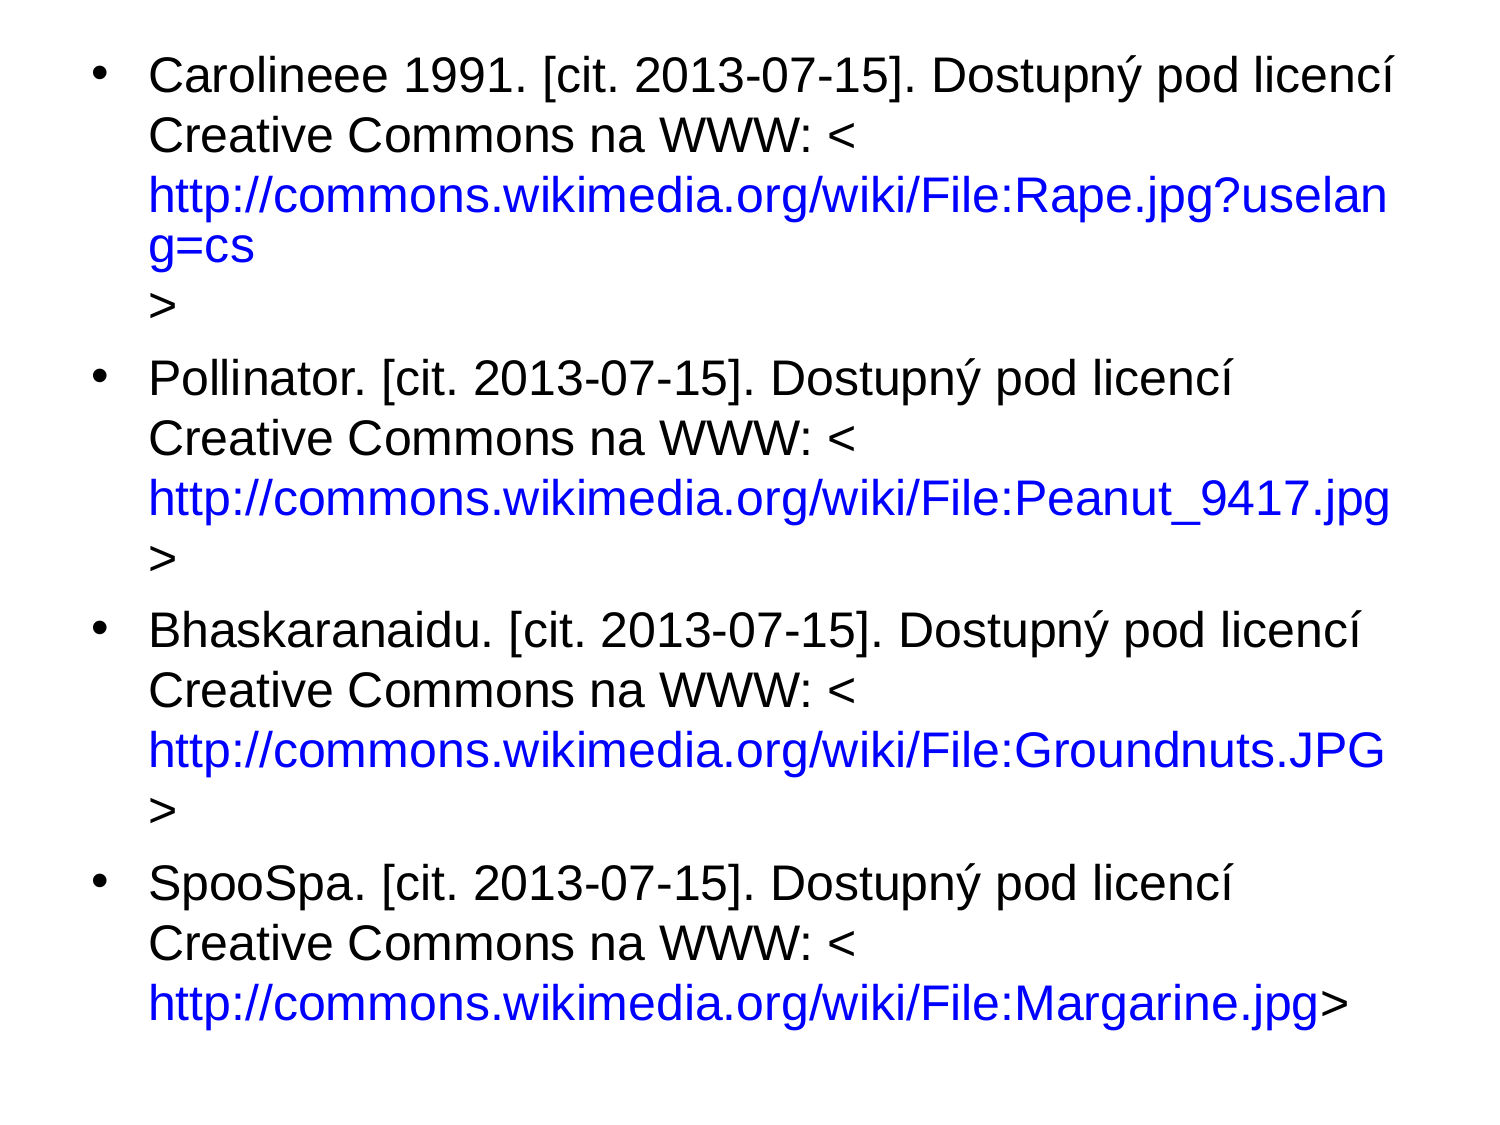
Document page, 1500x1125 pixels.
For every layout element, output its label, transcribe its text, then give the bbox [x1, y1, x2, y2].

list Carolineee 1991. [cit. 2013-07-15]. Dostupný pod licencí Creative Commons na WWW: <http://commons.wikimedia.org/wiki/File:Rape.jpg?uselang=cs> Pollinator. [cit. 2013-07-15]. Dostupný pod licencí Creative Commons na WWW: <http://commons.wikimedia.org/wiki/File:Peanut_9417.jpg> Bhaskaranaidu. [cit. 2013-07-15]. Dostupný pod licencí Creative Commons na WWW: <http://commons.wikimedia.org/wiki/File:Groundnuts.JPG> SpooSpa. [cit. 2013-07-15]. Dostupný pod licencí Creative Commons na WWW: <http://commons.wikimedia.org/wiki/File:Margarine.jpg> [76, 35, 1427, 1010]
